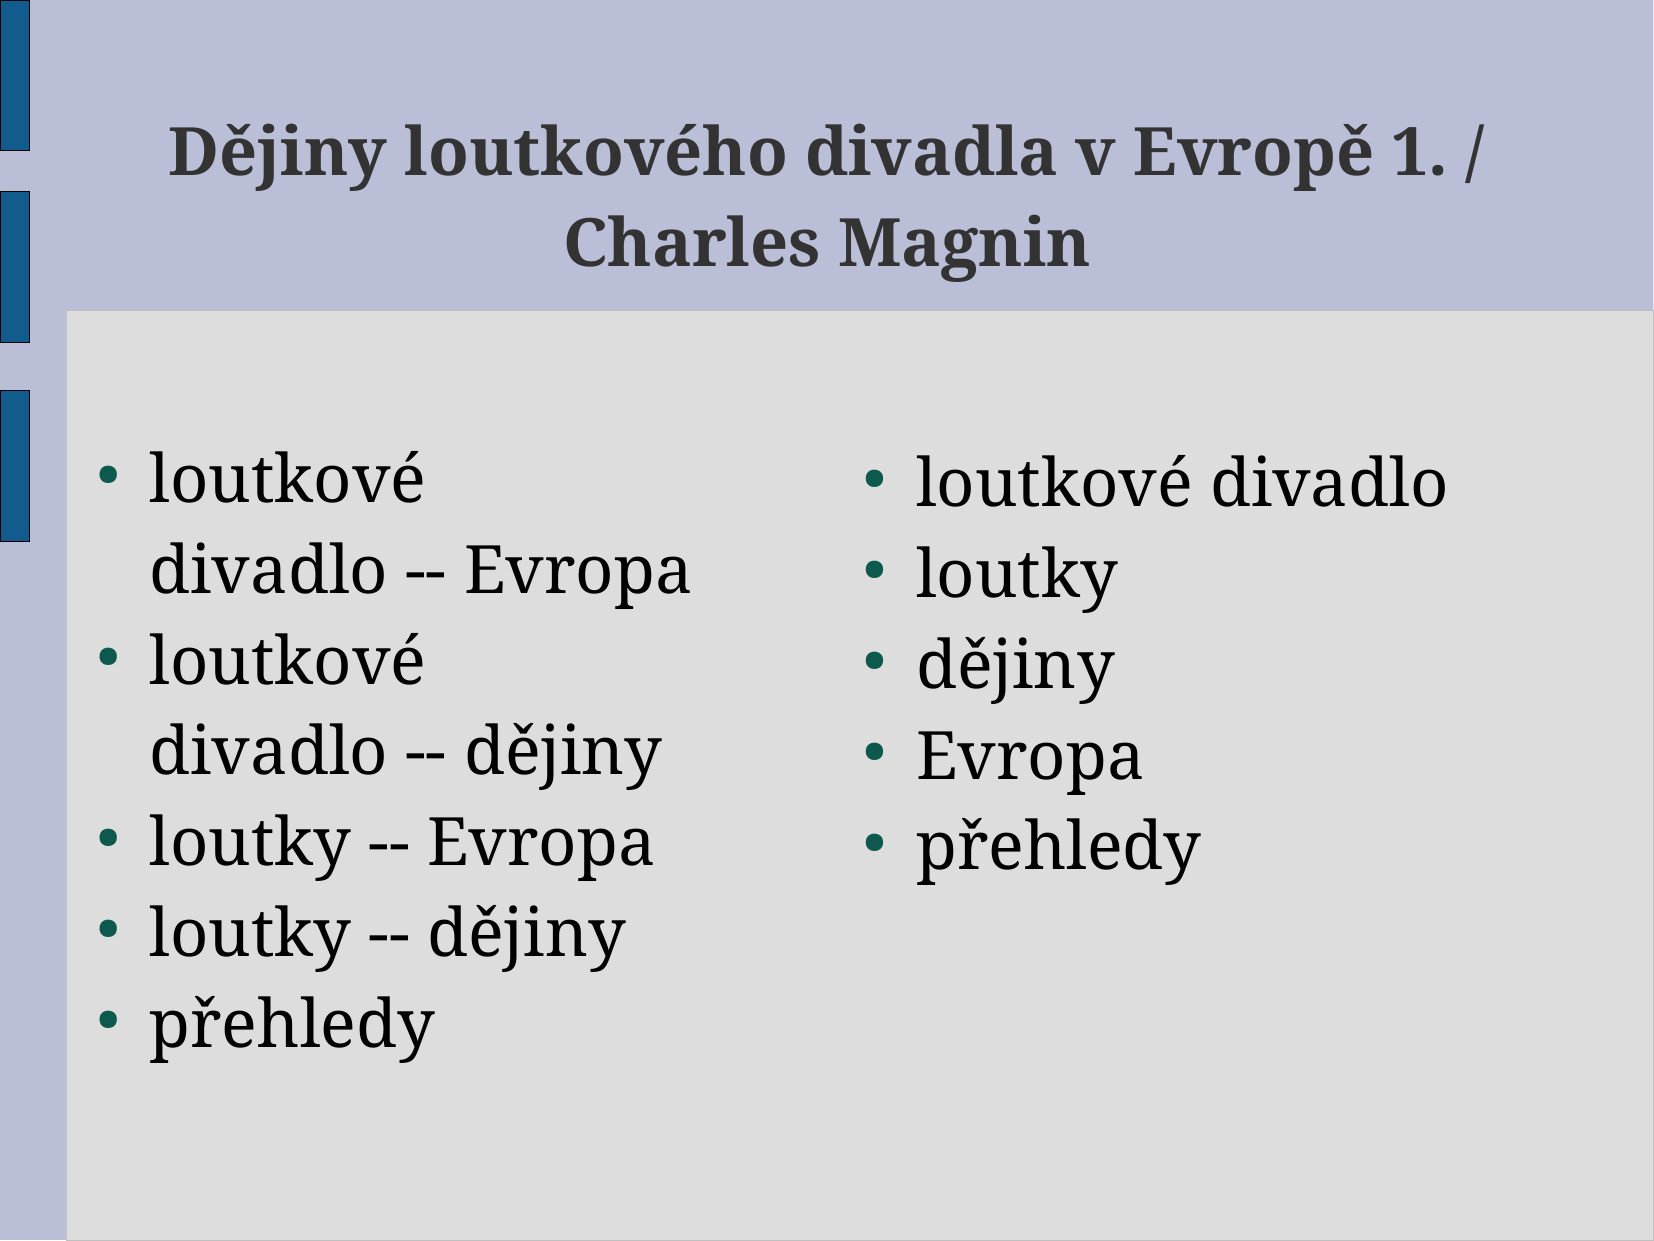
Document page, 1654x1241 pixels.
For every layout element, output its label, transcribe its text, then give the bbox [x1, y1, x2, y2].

title Dějiny loutkového divadla v Evropě 1. / Charles Magnin [121, 91, 1534, 299]
list loutkové divadlo -- Evropa loutkové divadlo -- dějiny loutky -- Evropa loutky -- dějiny přehledy [78, 340, 827, 1123]
list loutkové divadlo loutky dějiny Evropa přehledy [845, 344, 1535, 1112]
